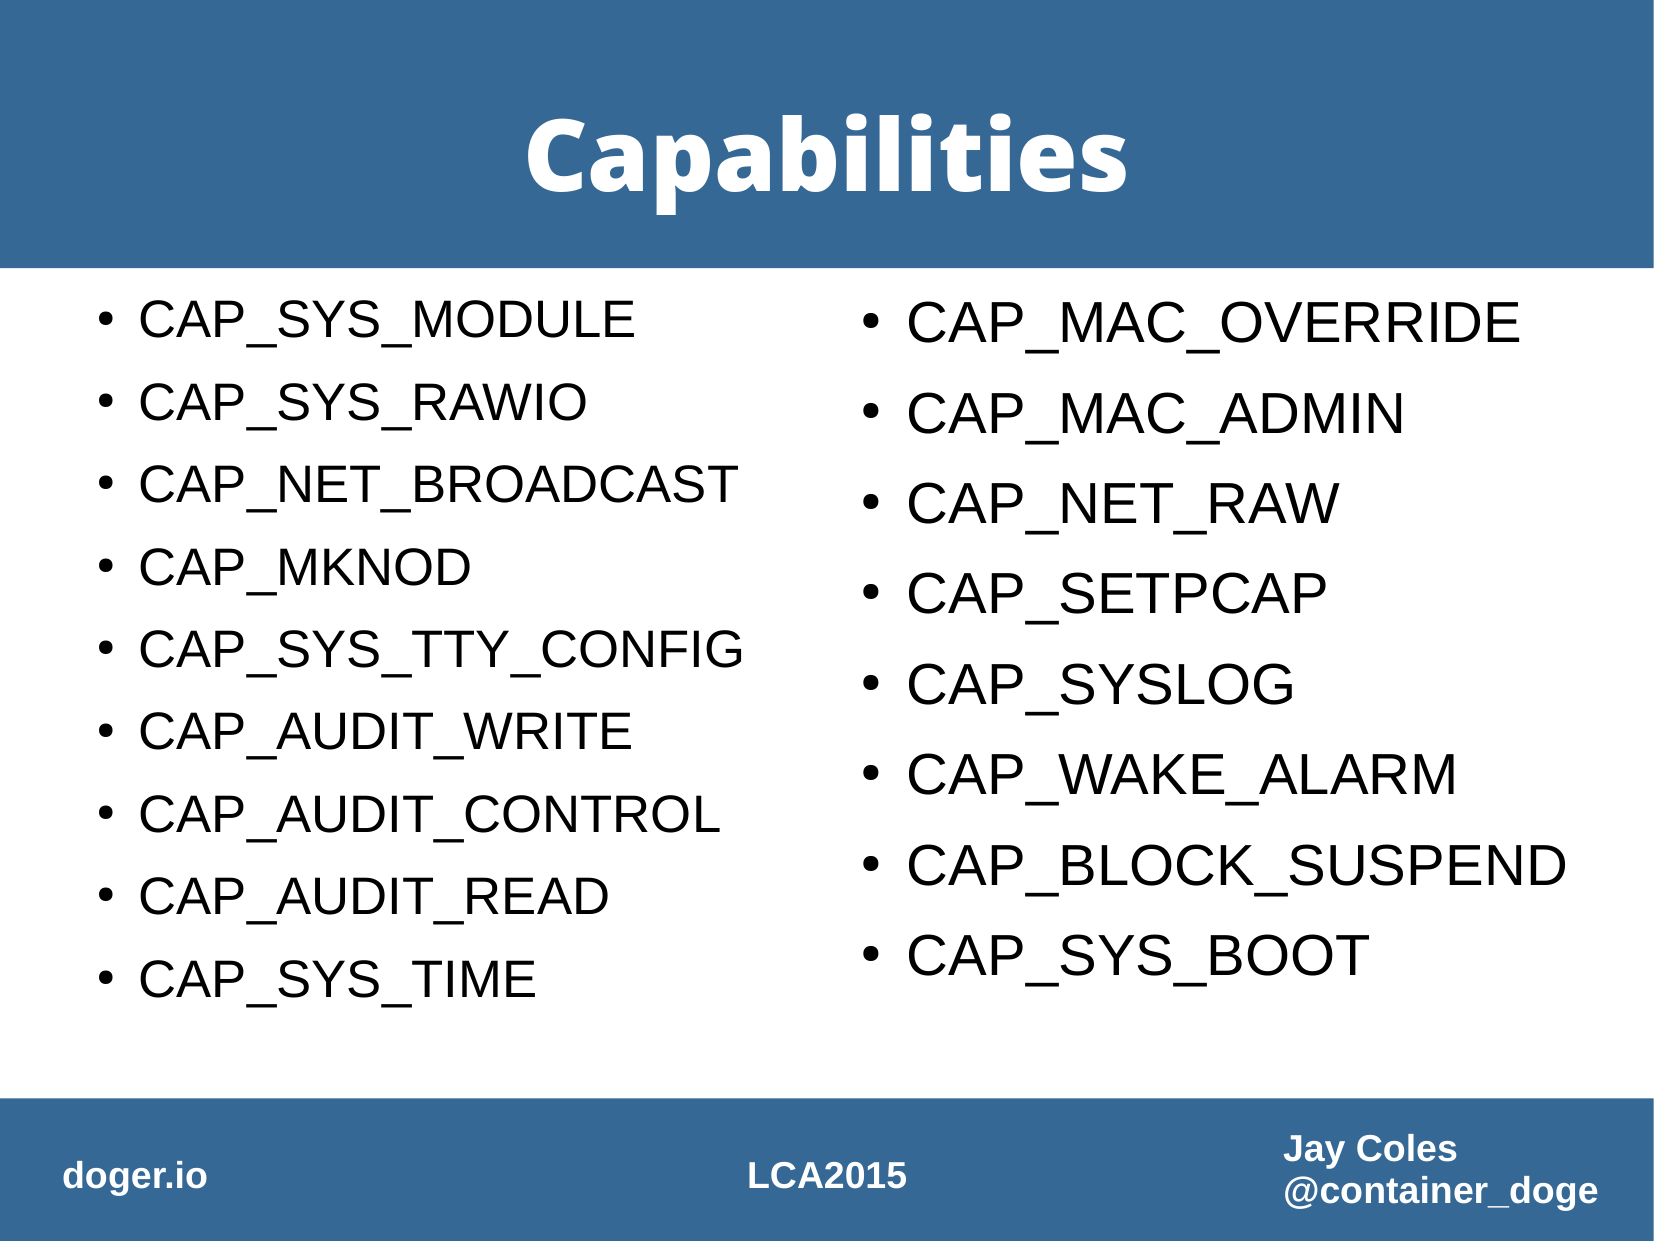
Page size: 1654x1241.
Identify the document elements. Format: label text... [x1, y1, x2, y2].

title Capabilities [82, 49, 1571, 257]
list CAP_MAC_OVERRIDE CAP_MAC_ADMIN CAP_NET_RAW CAP_SETPCAP CAP_SYSLOG CAP_WAKE_ALARM CAP_BLOCK_SUSPEND CAP_SYS_BOOT [845, 290, 1572, 1010]
list CAP_SYS_MODULE CAP_SYS_RAWIO CAP_NET_BROADCAST CAP_MKNOD CAP_SYS_TTY_CONFIG CAP_AUDIT_WRITE CAP_AUDIT_CONTROL CAP_AUDIT_READ CAP_SYS_TIME [82, 290, 809, 1010]
